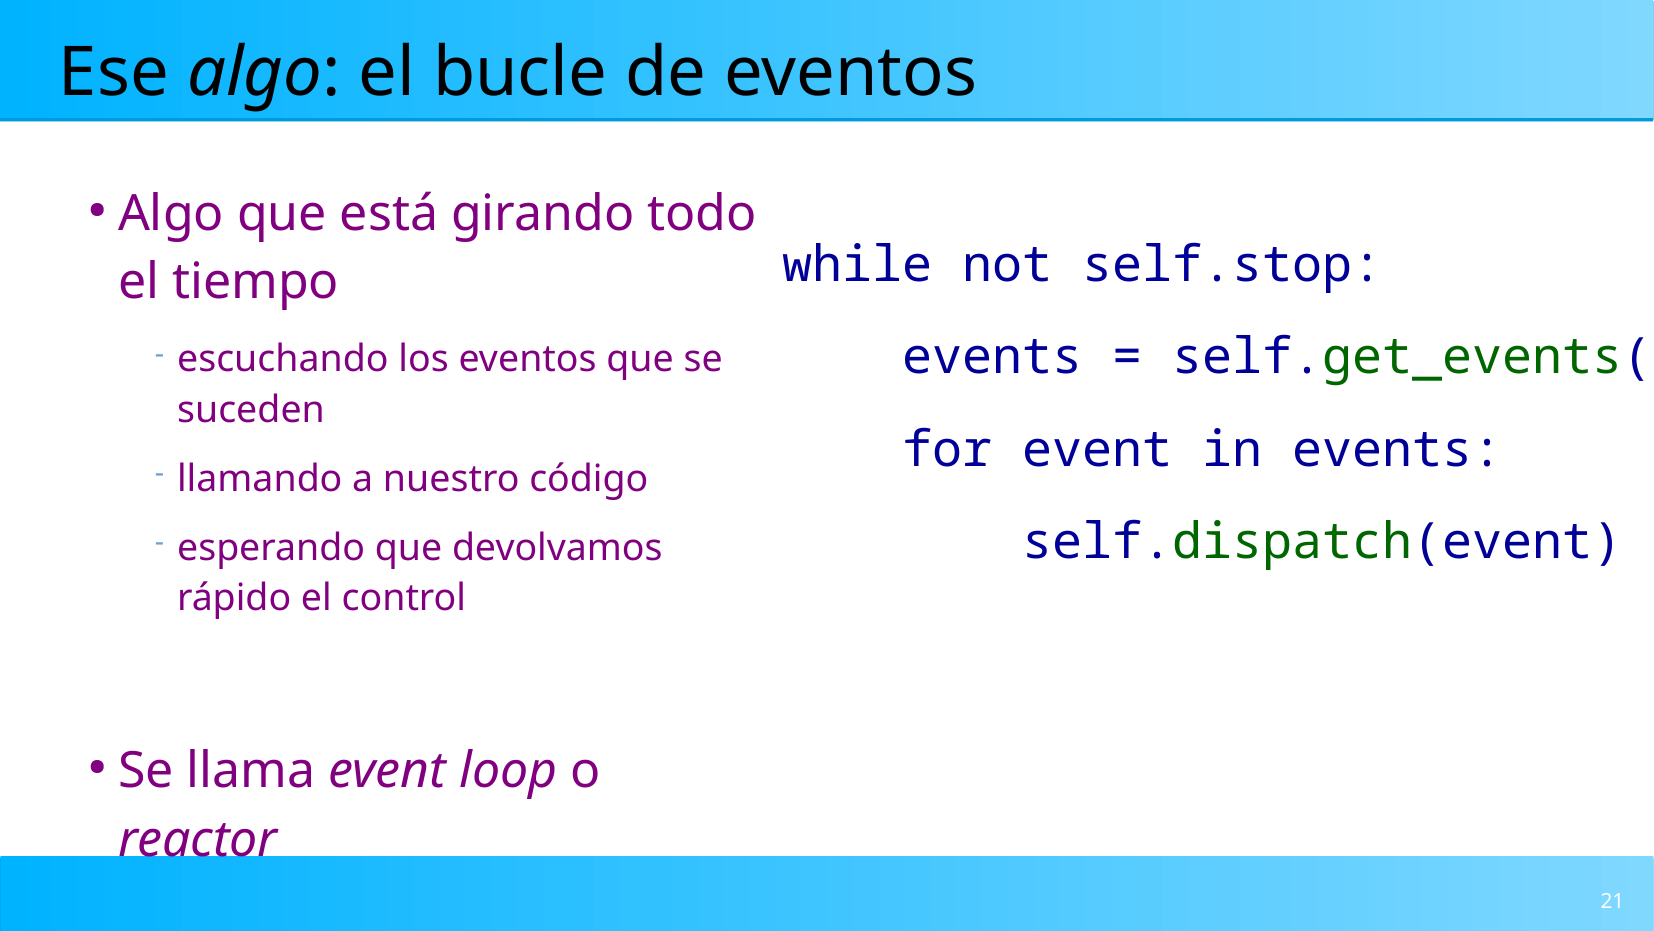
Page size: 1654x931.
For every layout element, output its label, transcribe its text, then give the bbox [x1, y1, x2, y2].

list Algo que está girando todo el tiempo escuchando los eventos que se suceden llamando a nuestro código esperando que devolvamos rápido el control Se llama event loop o reactor [59, 177, 768, 768]
text_box while not self.stop: events = self.get_events() for event in events: self.dispatch(event) [767, 220, 1638, 532]
title Ese algo: el bucle de eventos [59, 29, 1595, 108]
